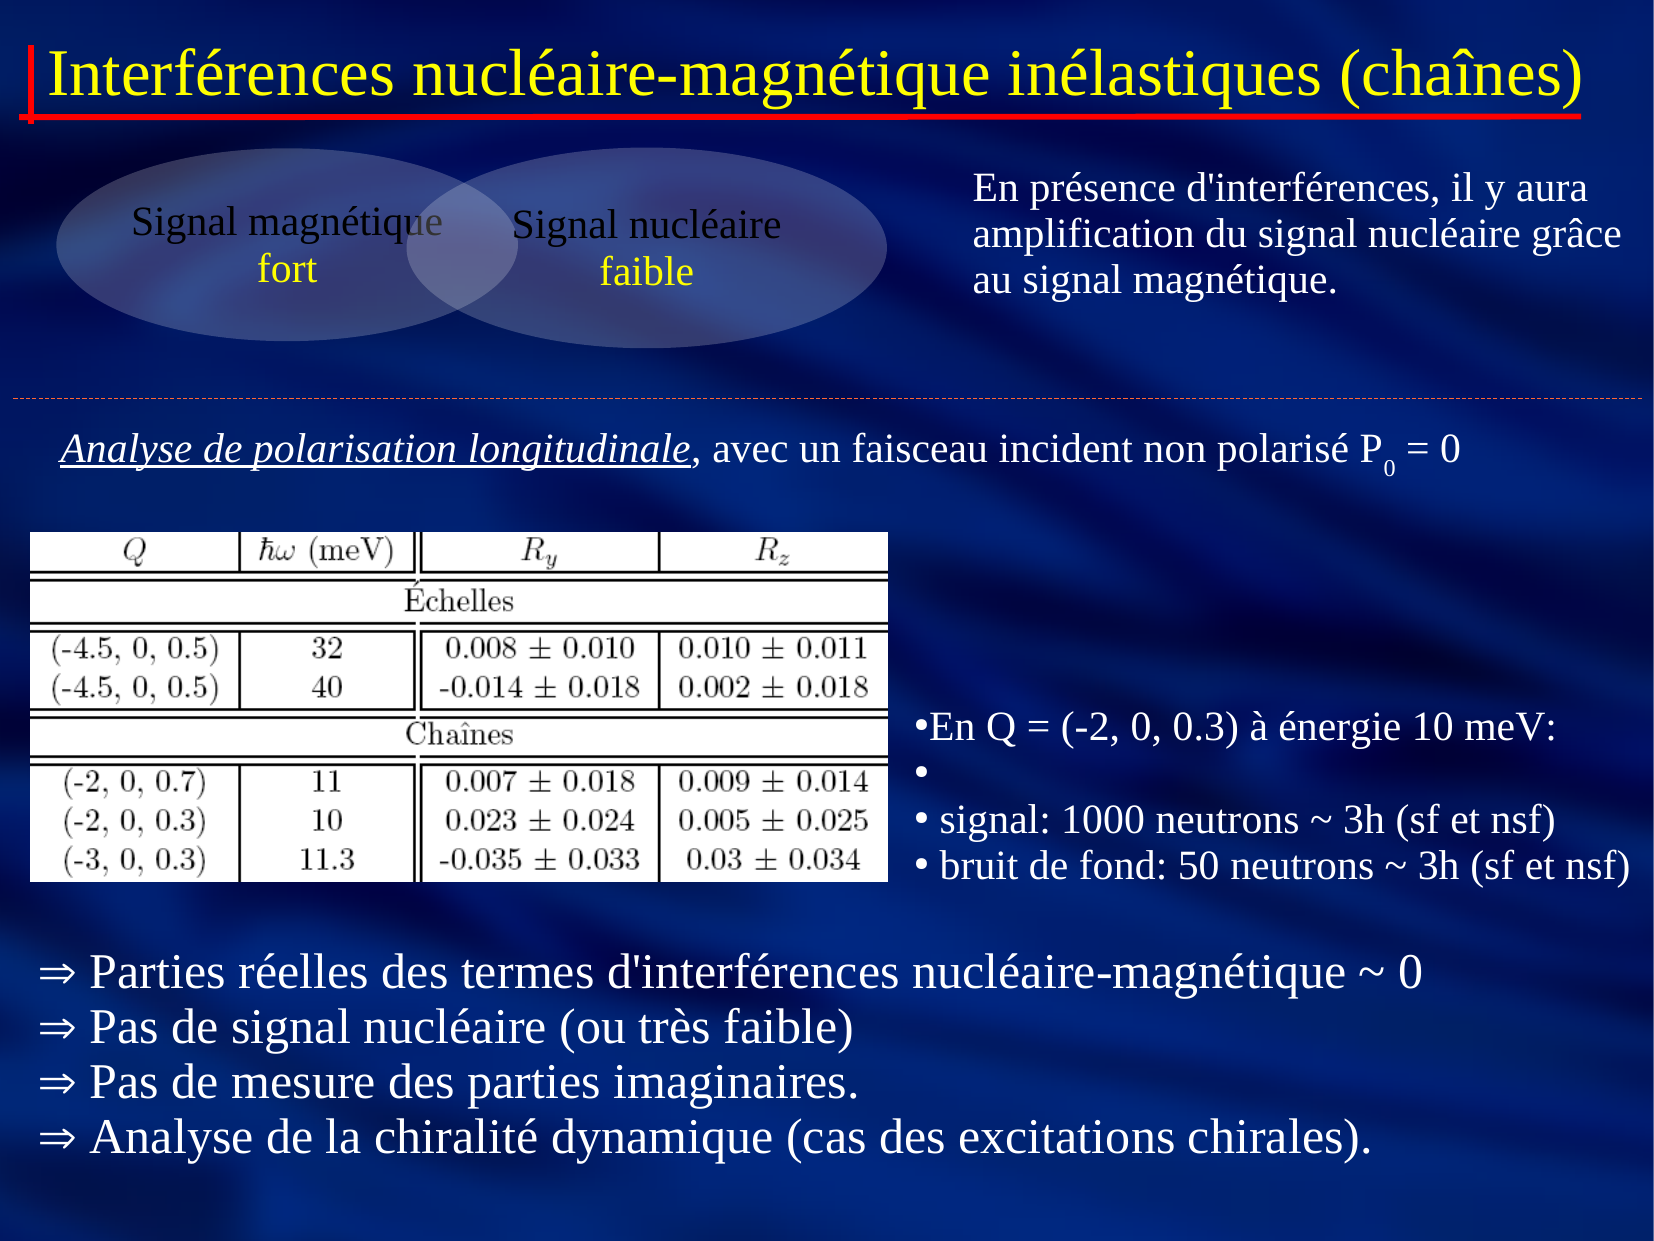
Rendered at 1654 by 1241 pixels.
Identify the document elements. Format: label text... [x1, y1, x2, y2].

text_box Signal nucléaire faible [406, 147, 887, 349]
text_box En Q = (-2, 0, 0.3) à énergie 10 meV: signal: 1000 neutrons ~ 3h (sf et nsf) bruit de fond: 50 neutrons ~ 3h (sf et nsf) [914, 703, 1631, 889]
text_box Analyse de polarisation longitudinale, avec un faisceau incident non polarisé P0 = 0 [60, 425, 1591, 493]
text_box Interférences nucléaire-magnétique inélastiques (chaînes) [47, 35, 1587, 110]
text_box En présence d'interférences, il y aura amplification du signal nucléaire grâce au signal magnétique. [972, 164, 1635, 304]
picture [0, 0, 1654, 1241]
text_box  Parties réelles des termes d'interférences nucléaire-magnétique ~ 0  Pas de signal nucléaire (ou très faible)  Pas de mesure des parties imaginaires.  Analyse de la chiralité dynamique (cas des excitations chirales). [37, 943, 1433, 1205]
text_box Signal magnétique fort [56, 148, 463, 342]
